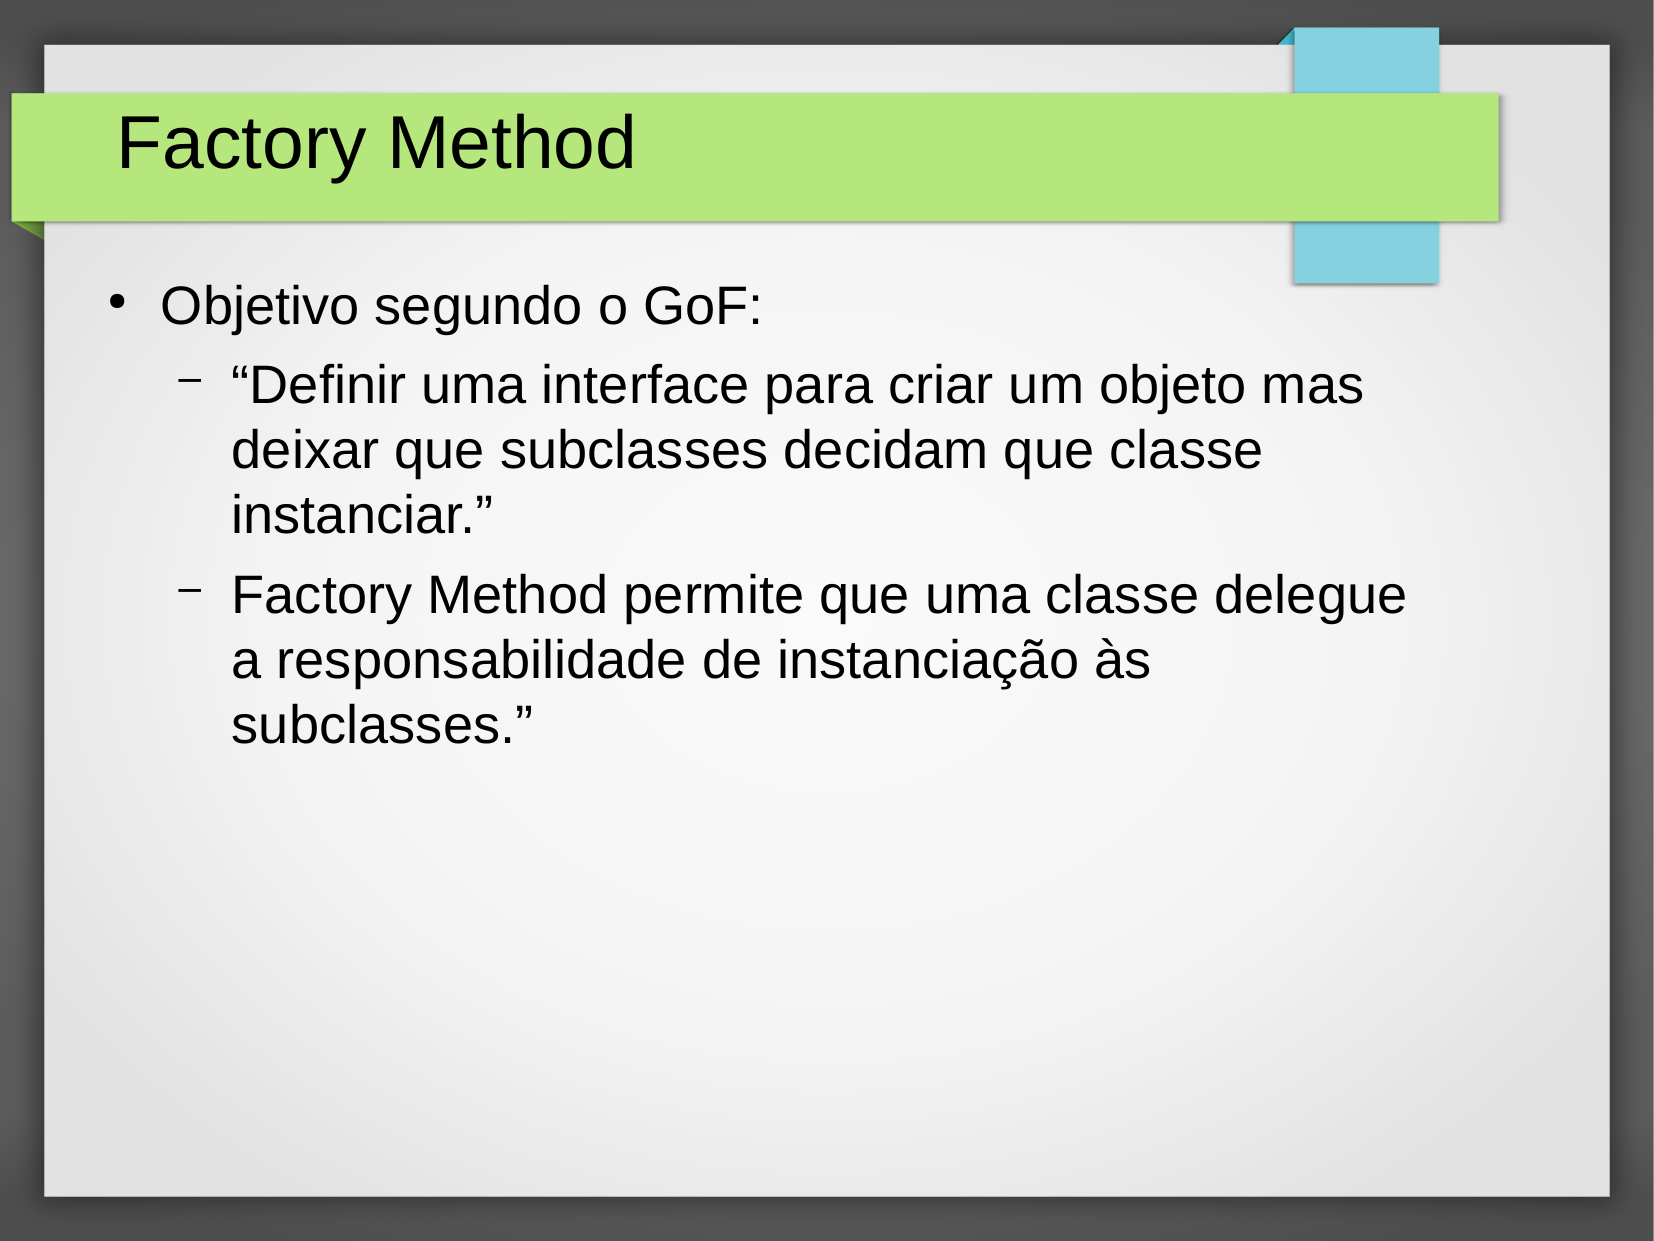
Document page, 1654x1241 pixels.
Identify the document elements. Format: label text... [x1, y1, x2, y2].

picture [0, 0, 1654, 1241]
list Objetivo segundo o GoF: “Definir uma interface para criar um objeto mas deixar que subclasses decidam que classe instanciar.” Factory Method permite que uma classe delegue a responsabilidade de instanciação às subclasses.” [75, 262, 1426, 1005]
title Factory Method [75, 45, 1426, 233]
